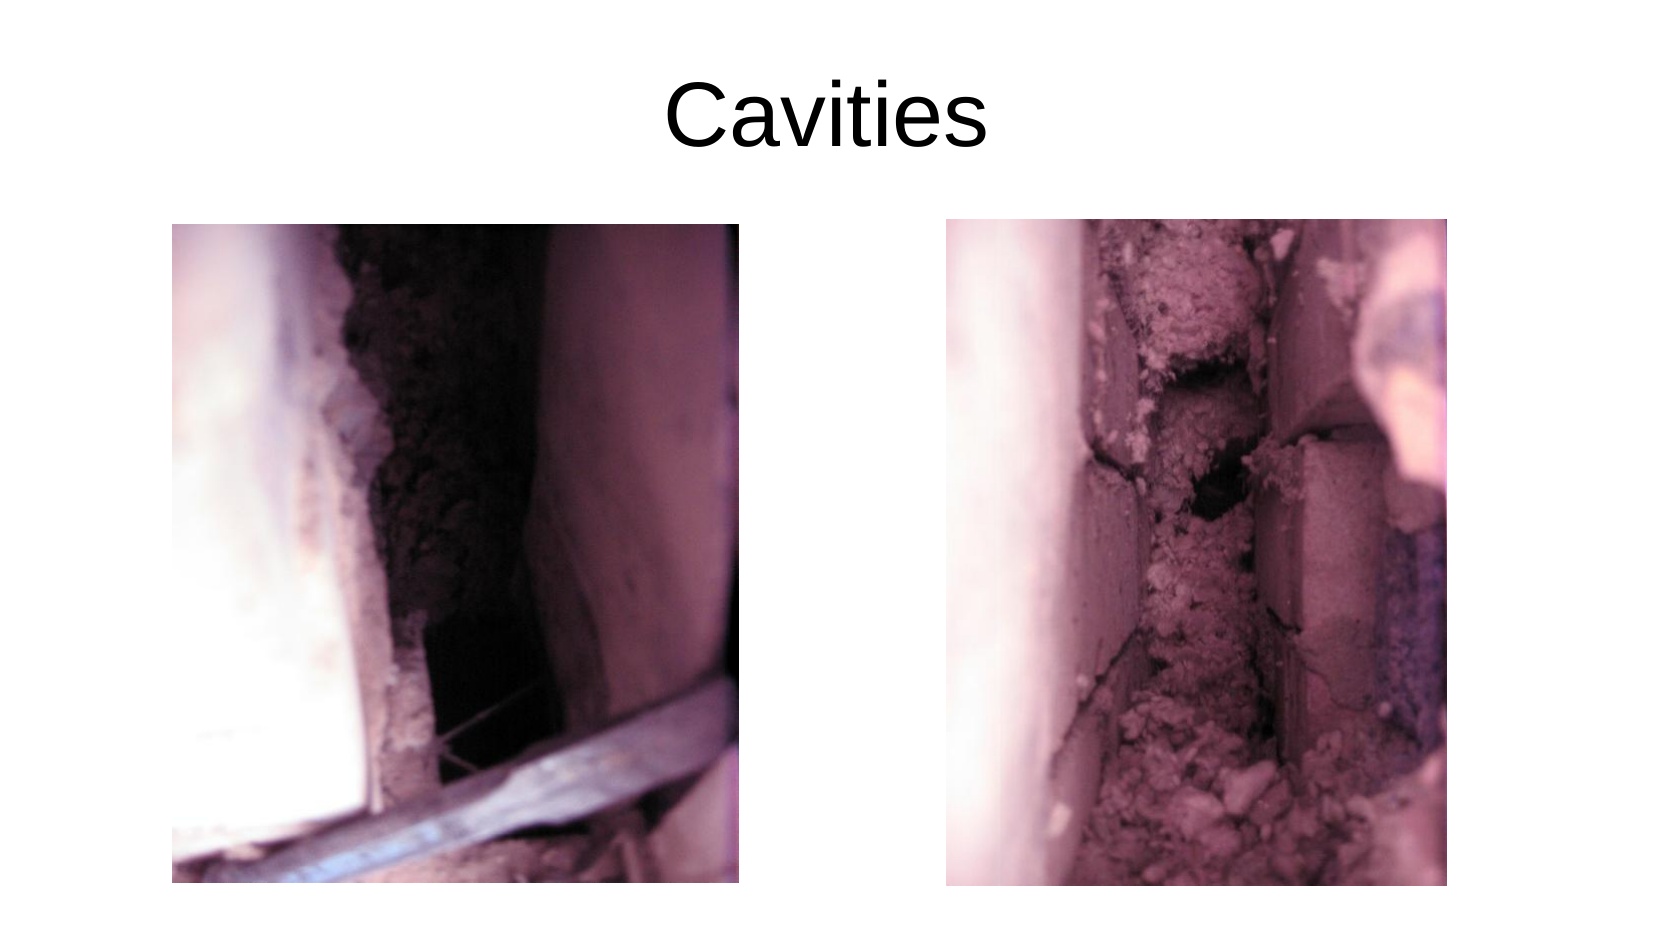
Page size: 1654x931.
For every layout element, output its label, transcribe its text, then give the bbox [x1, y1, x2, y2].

title Cavities [82, 37, 1571, 193]
picture [946, 219, 1447, 886]
picture [172, 224, 739, 883]
